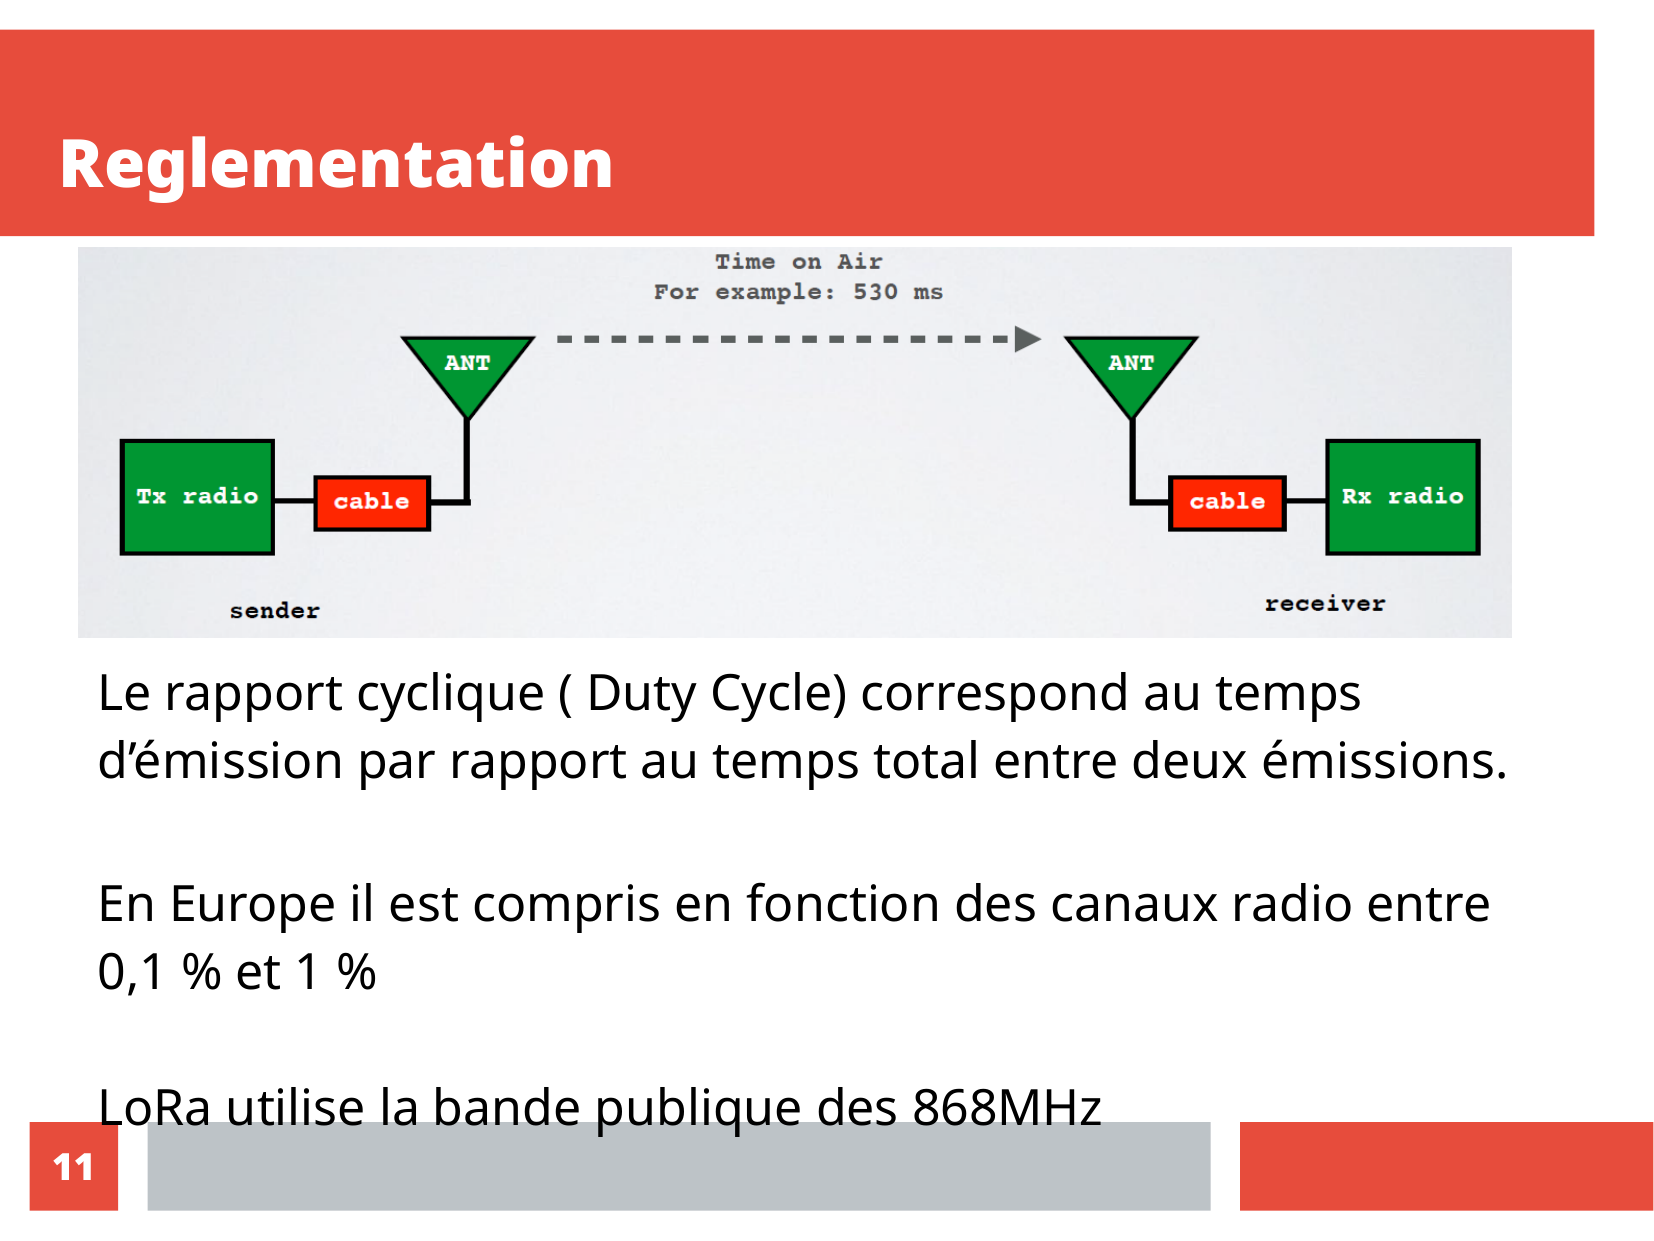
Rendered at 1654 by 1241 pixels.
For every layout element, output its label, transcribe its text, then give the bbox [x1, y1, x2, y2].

title Reglementation [59, 59, 1595, 207]
text_box Le rapport cyclique ( Duty Cycle) correspond au temps d’émission par rapport au temps total entre deux émissions. En Europe il est compris en fonction des canaux radio entre 0,1 % et 1 % LoRa utilise la bande publique des 868MHz [82, 649, 1619, 1048]
picture [78, 247, 1512, 638]
